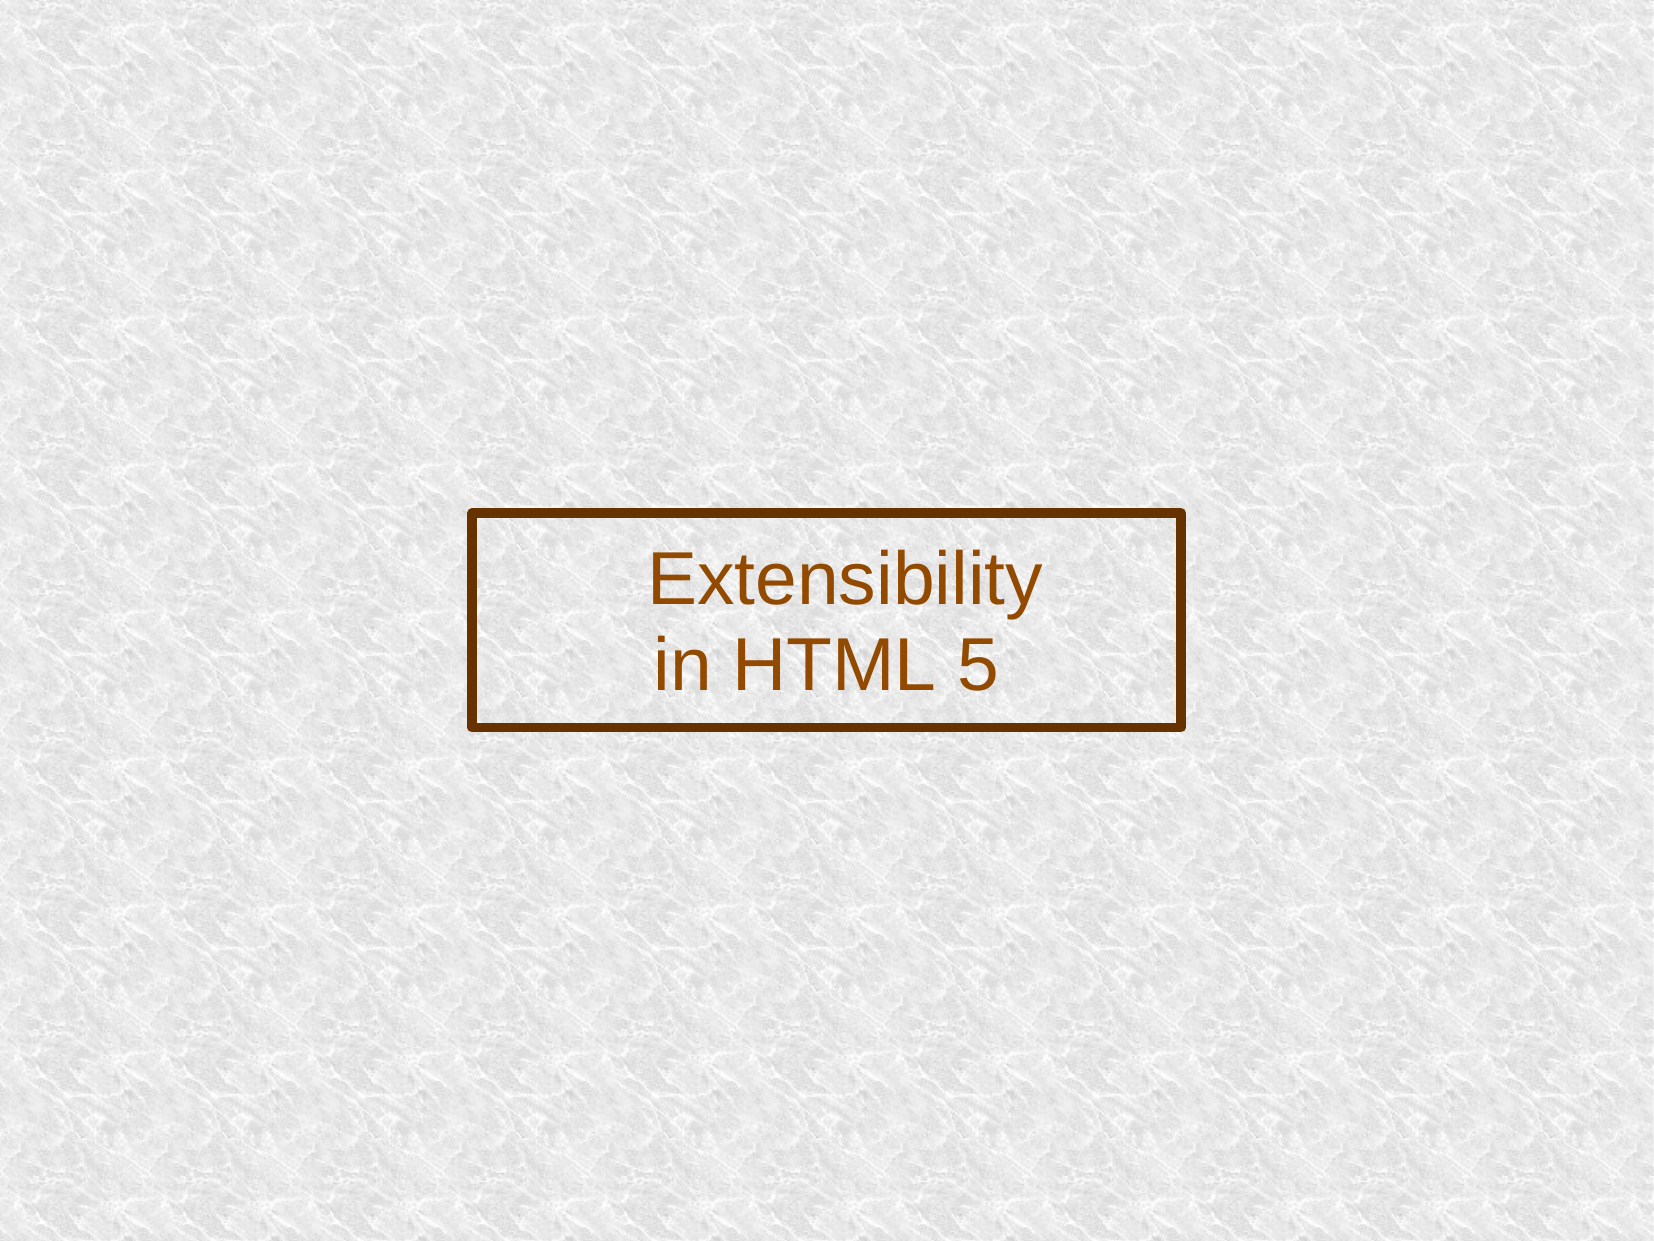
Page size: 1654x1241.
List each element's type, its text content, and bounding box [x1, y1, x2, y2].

title Extensibility in HTML 5 [472, 513, 1182, 728]
picture [0, 0, 1654, 1241]
